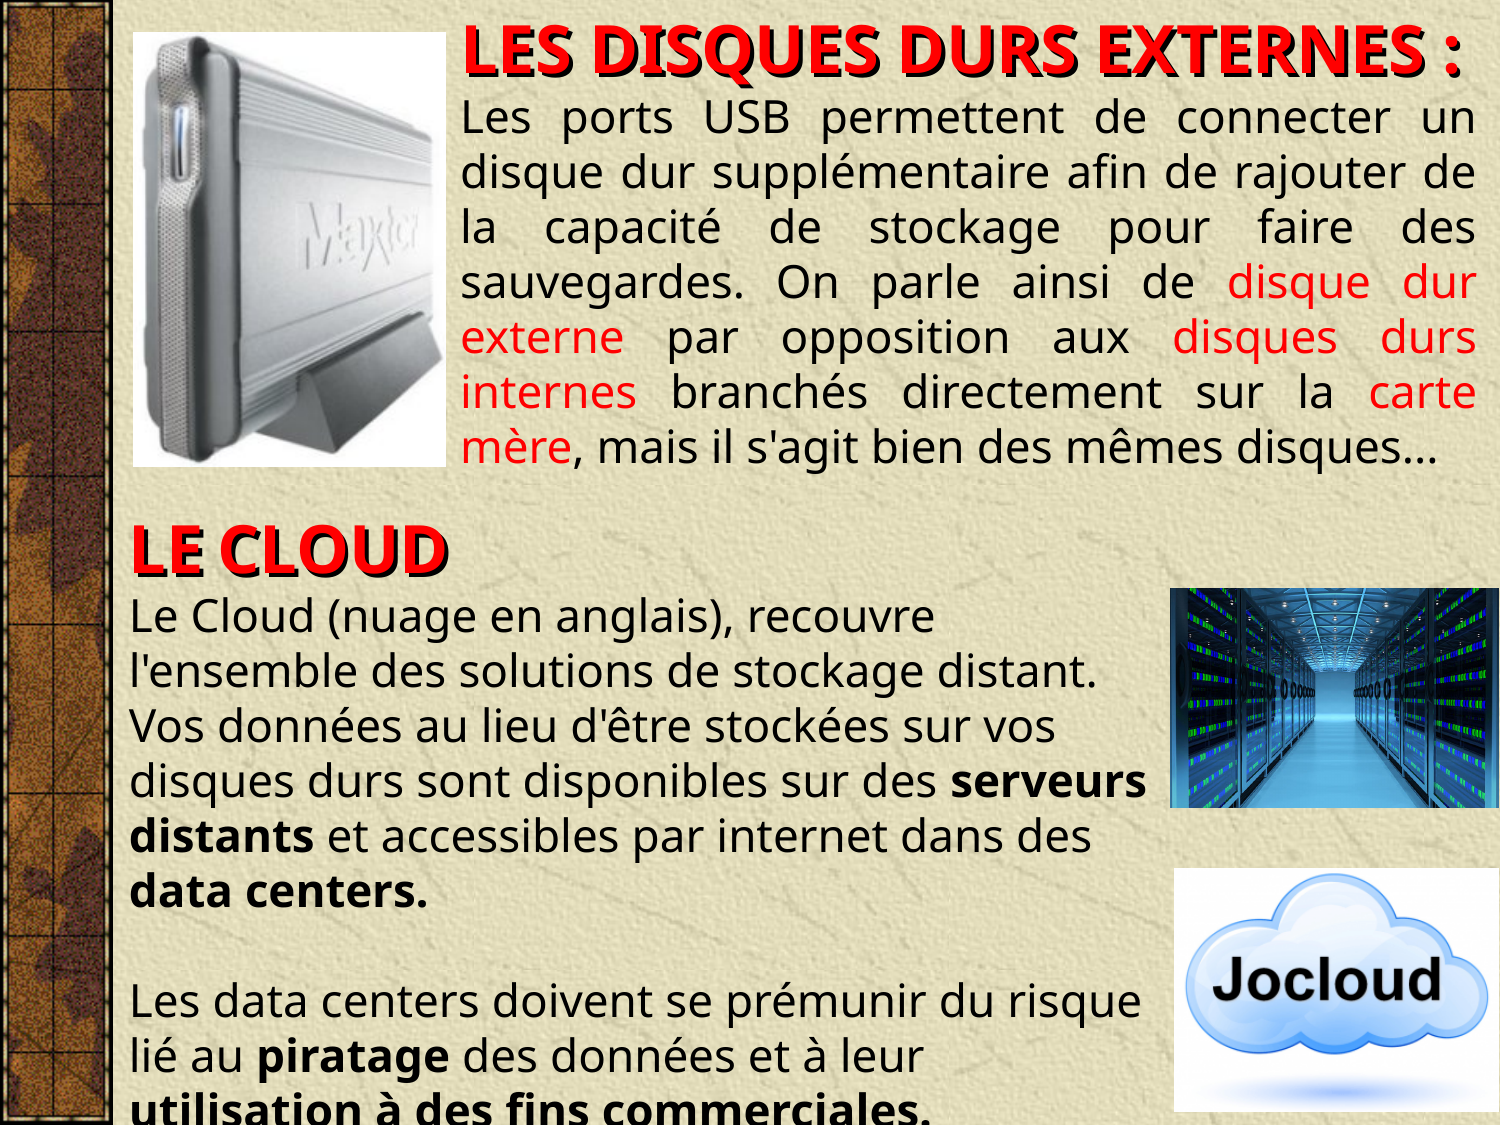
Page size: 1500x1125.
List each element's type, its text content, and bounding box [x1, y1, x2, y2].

text_box LES DISQUES DURS EXTERNES : Les ports USB permettent de connecter un disque dur supplémentaire afin de rajouter de la capacité de stockage pour faire des sauvegardes. On parle ainsi de disque dur externe par opposition aux disques durs internes branchés directement sur la carte mère, mais il s'agit bien des mêmes disques... [445, 0, 1500, 500]
picture [0, 0, 446, 1125]
picture [1170, 500, 1500, 1125]
text_box LE CLOUD Le Cloud (nuage en anglais), recouvre l'ensemble des solutions de stockage distant. Vos données au lieu d'être stockées sur vos disques durs sont disponibles sur des serveurs distants et accessibles par internet dans des data centers. Les data centers doivent se prémunir du risque lié au piratage des données et à leur utilisation à des fins commerciales. [114, 499, 1183, 1125]
